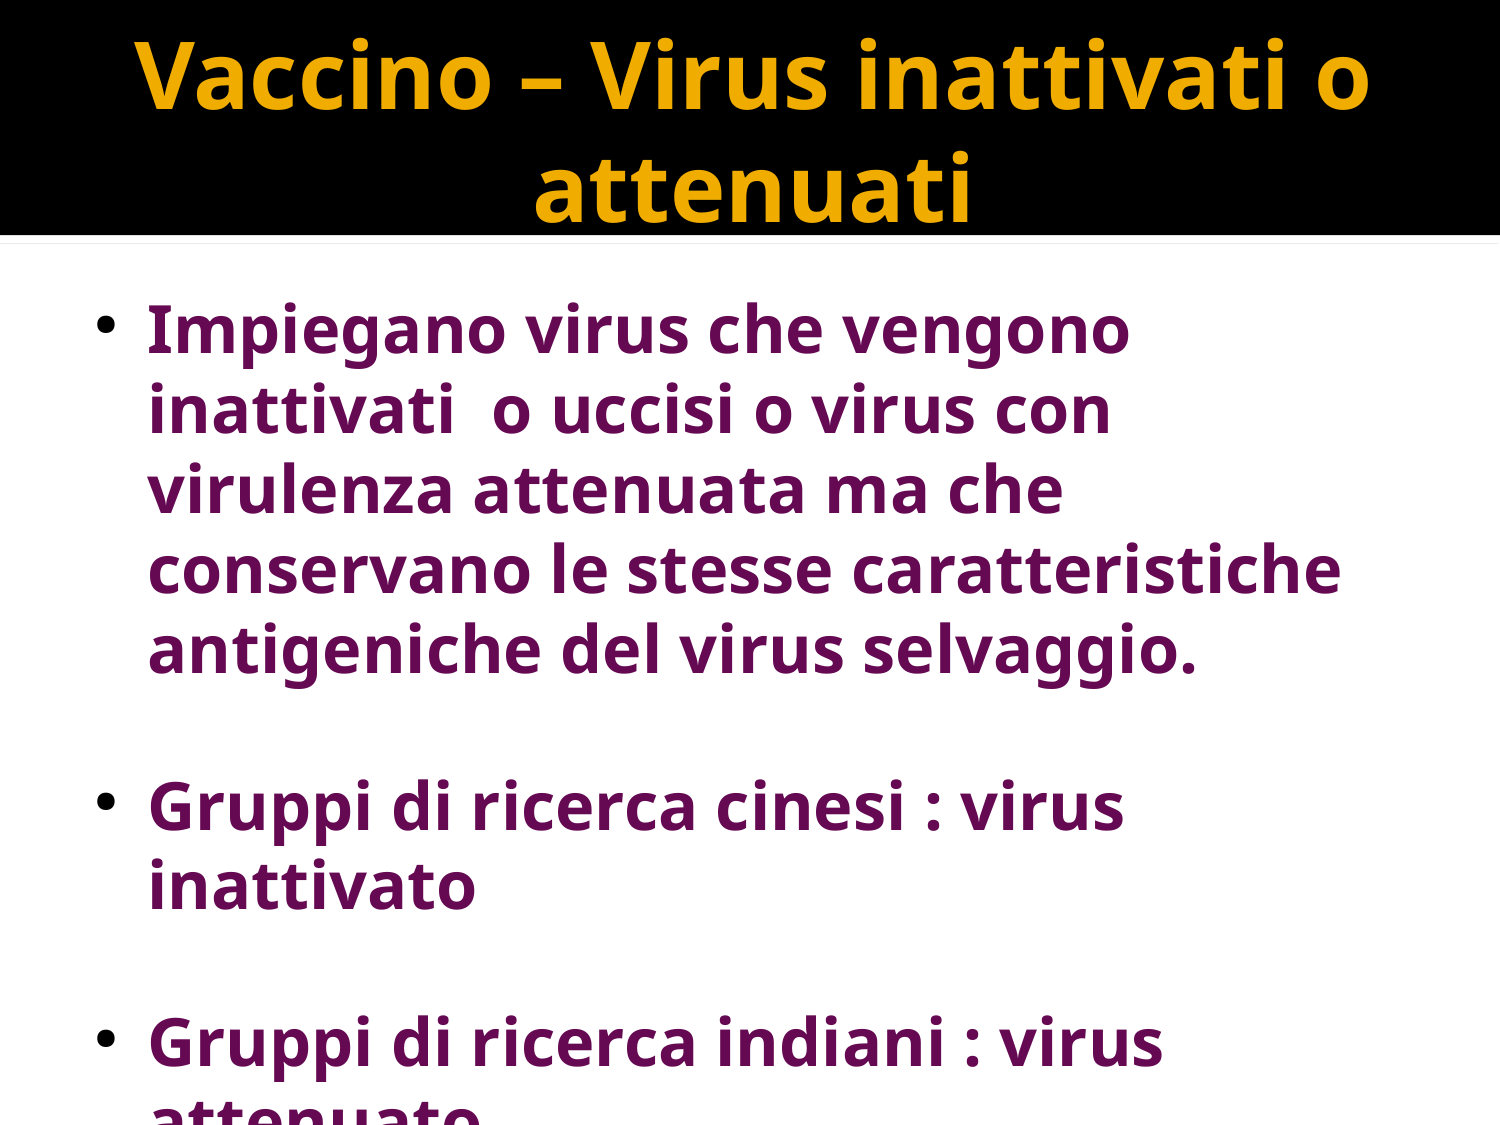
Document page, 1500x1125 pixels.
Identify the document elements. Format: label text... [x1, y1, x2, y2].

title Vaccino – Virus inattivati o attenuati [75, 25, 1425, 231]
list Impiegano virus che vengono inattivati o uccisi o virus con virulenza attenuata ma che conservano le stesse caratteristiche antigeniche del virus selvaggio. Gruppi di ricerca cinesi : virus inattivato Gruppi di ricerca indiani : virus attenuato [67, 271, 1418, 1031]
